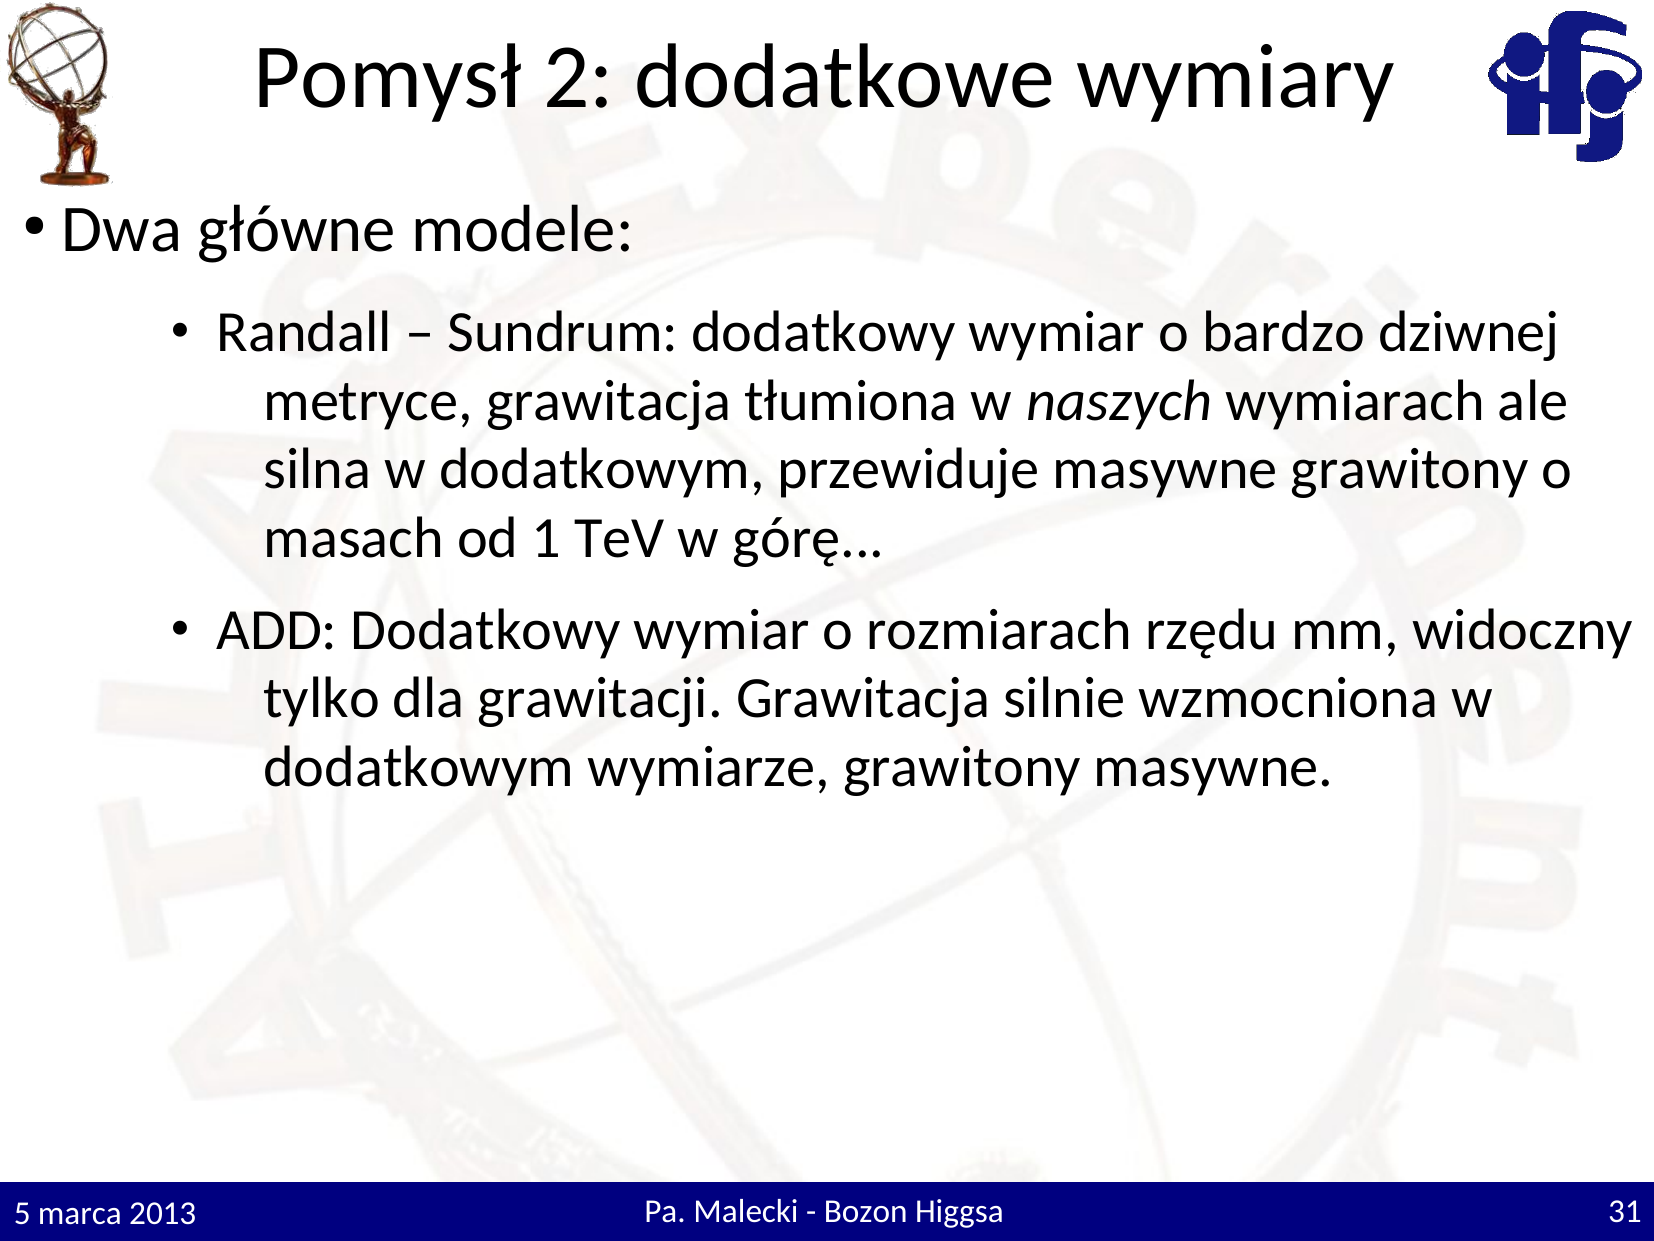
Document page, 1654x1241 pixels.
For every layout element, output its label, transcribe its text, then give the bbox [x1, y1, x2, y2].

picture [0, 0, 1654, 1182]
title Pomysł 2: dodatkowe wymiary [75, 0, 1575, 150]
list Dwa główne modele: Randall – Sundrum: dodatkowy wymiar o bardzo dziwnej metryce, grawitacja tłumiona w naszych wymiarach ale silna w dodatkowym, przewiduje masywne grawitony o masach od 1 TeV w górę... ADD: Dodatkowy wymiar o rozmiarach rzędu mm, widoczny tylko dla grawitacji. Grawitacja silnie wzmocniona w dodatkowym wymiarze, grawitony masywne. [19, 187, 1636, 1171]
